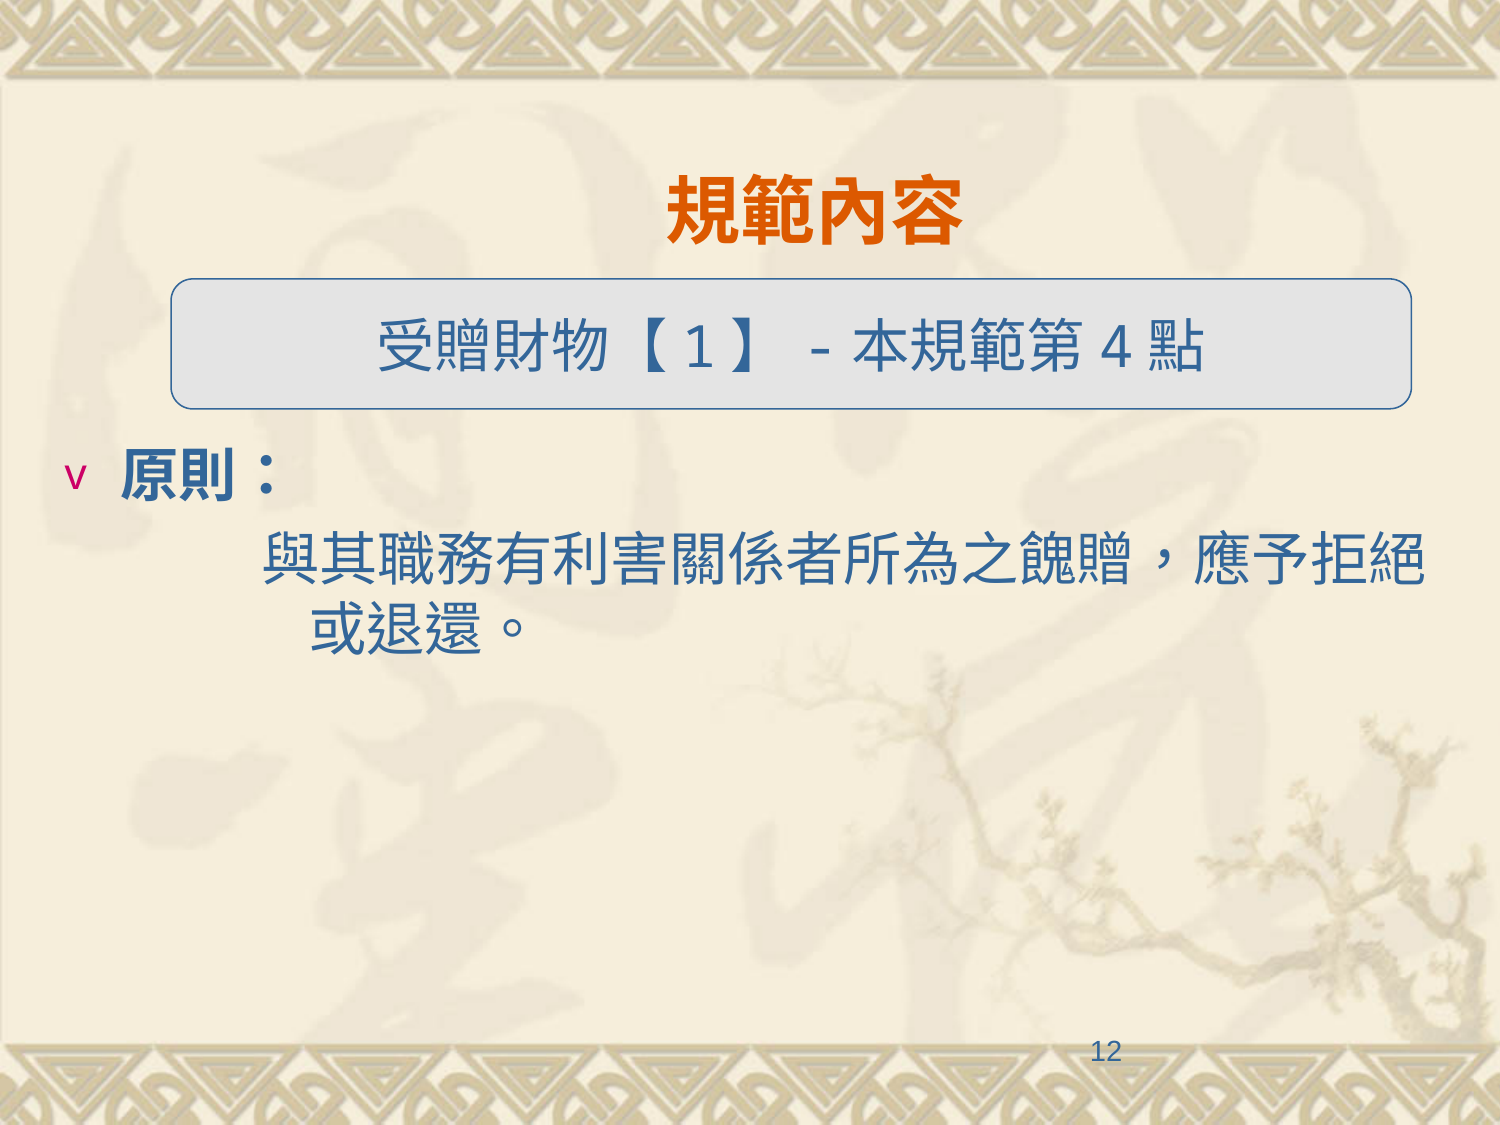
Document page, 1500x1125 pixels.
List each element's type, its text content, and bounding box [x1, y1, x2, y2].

text_box 受贈財物【1】-本規範第4點 [171, 278, 1412, 409]
text_box [1074, 1024, 1451, 1103]
list 原則： 與其職務有利害關係者所為之餽贈，應予拒絕或退還。 [49, 430, 1451, 1001]
title 規範內容 [360, 148, 1270, 268]
